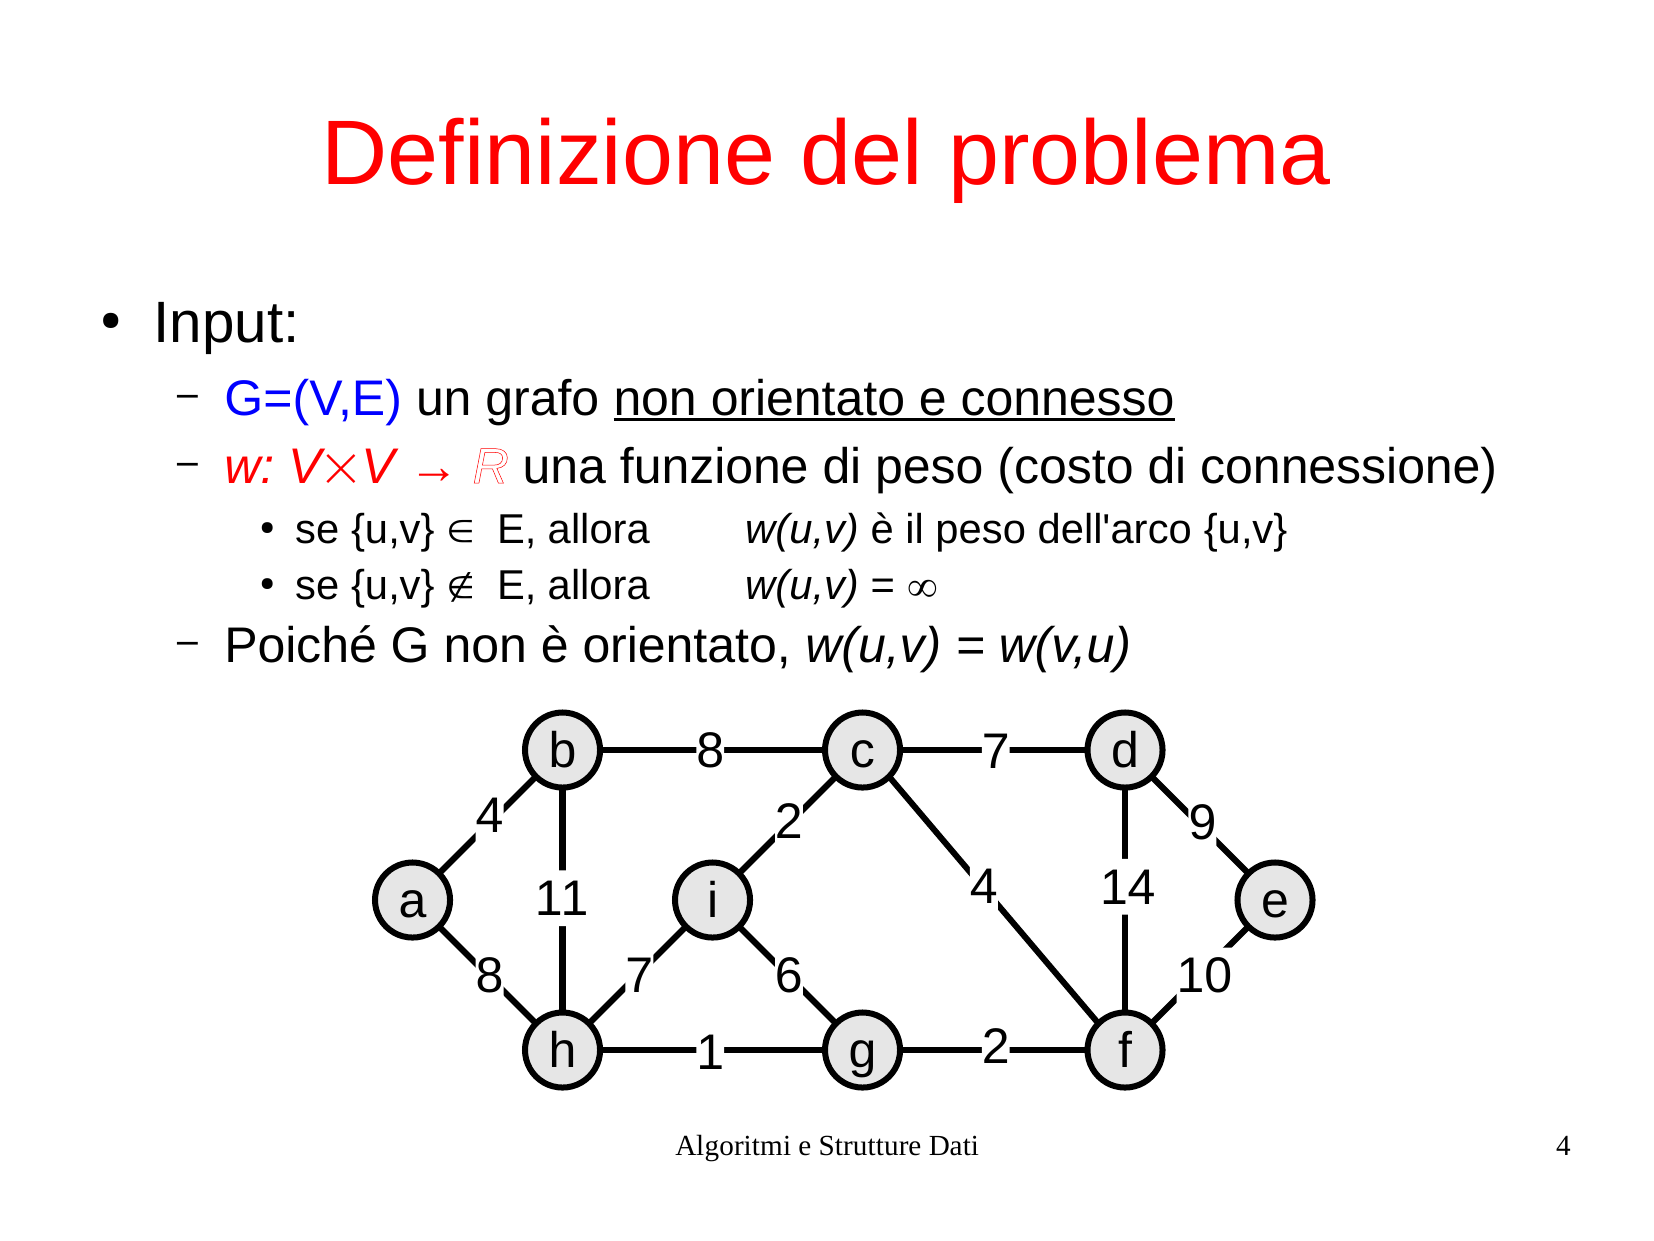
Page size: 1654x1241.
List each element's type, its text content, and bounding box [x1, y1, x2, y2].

text_box 8 [475, 947, 504, 1003]
title Definizione del problema [82, 49, 1571, 257]
text_box c [825, 712, 900, 788]
text_box 10 [1176, 947, 1233, 1004]
text_box 6 [775, 947, 803, 1004]
text_box 9 [1188, 793, 1217, 850]
text_box 2 [775, 793, 803, 850]
text_box i [675, 862, 751, 938]
text_box e [1237, 862, 1313, 938]
text_box 2 [981, 1018, 1010, 1075]
text_box f [1087, 1012, 1163, 1088]
text_box 4 [969, 858, 998, 915]
text_box 1 [696, 1023, 725, 1080]
text_box b [525, 712, 600, 788]
text_box g [825, 1012, 900, 1088]
text_box d [1087, 712, 1163, 788]
text_box 8 [696, 722, 725, 779]
text_box 7 [625, 947, 654, 1003]
text_box 11 [534, 870, 595, 927]
text_box h [525, 1012, 600, 1088]
list Input: G=(V,E) un grafo non orientato e connesso w: VV → R una funzione di peso (costo di connessione) se {u,v}  E, allora w(u,v) è il peso dell'arco {u,v} se {u,v}  E, allora w(u,v) =  Poiché G non è orientato, w(u,v) = w(v,u) [82, 290, 1571, 1109]
text_box 4 [475, 787, 504, 844]
text_box a [375, 862, 451, 938]
text_box 7 [981, 723, 1010, 779]
text_box 14 [1099, 858, 1156, 915]
